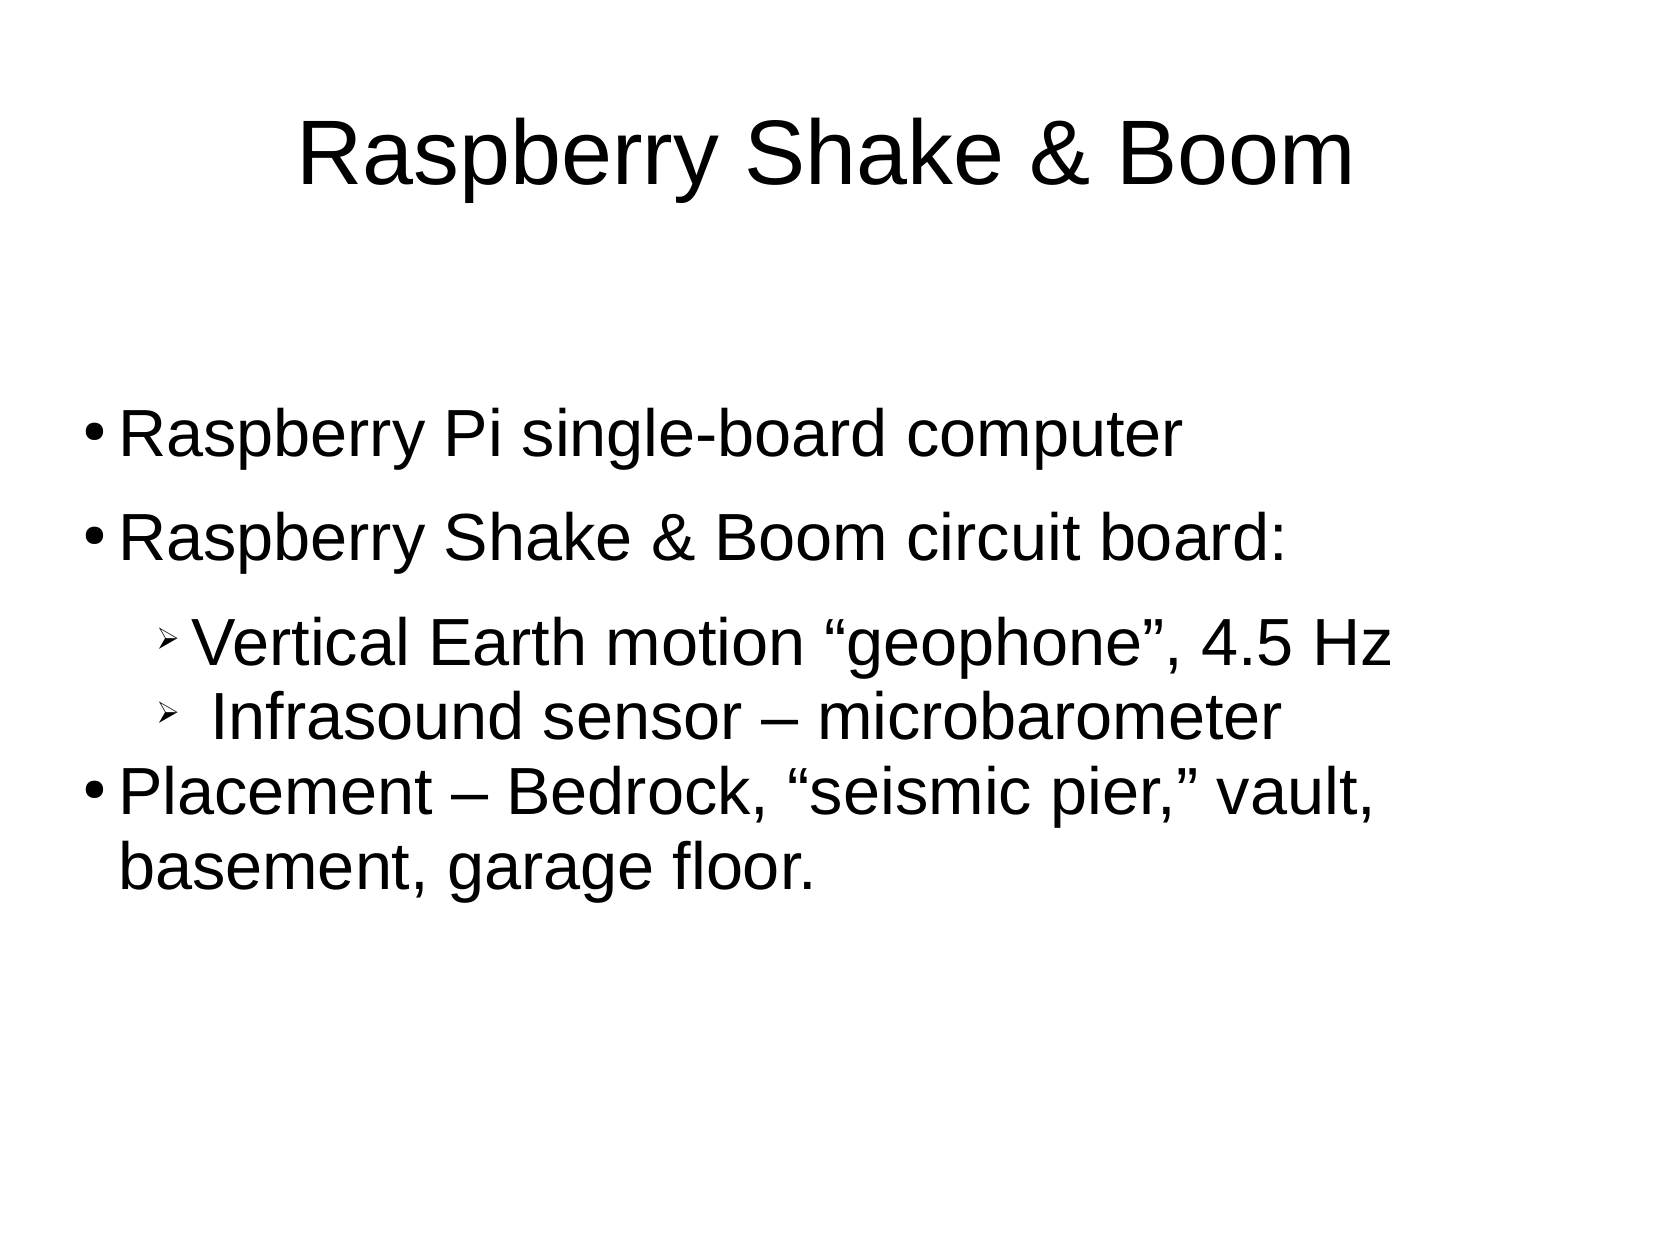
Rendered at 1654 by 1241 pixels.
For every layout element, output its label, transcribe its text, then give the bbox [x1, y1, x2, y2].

text_box [82, 290, 1571, 1010]
title Raspberry Shake & Boom [82, 49, 1571, 257]
